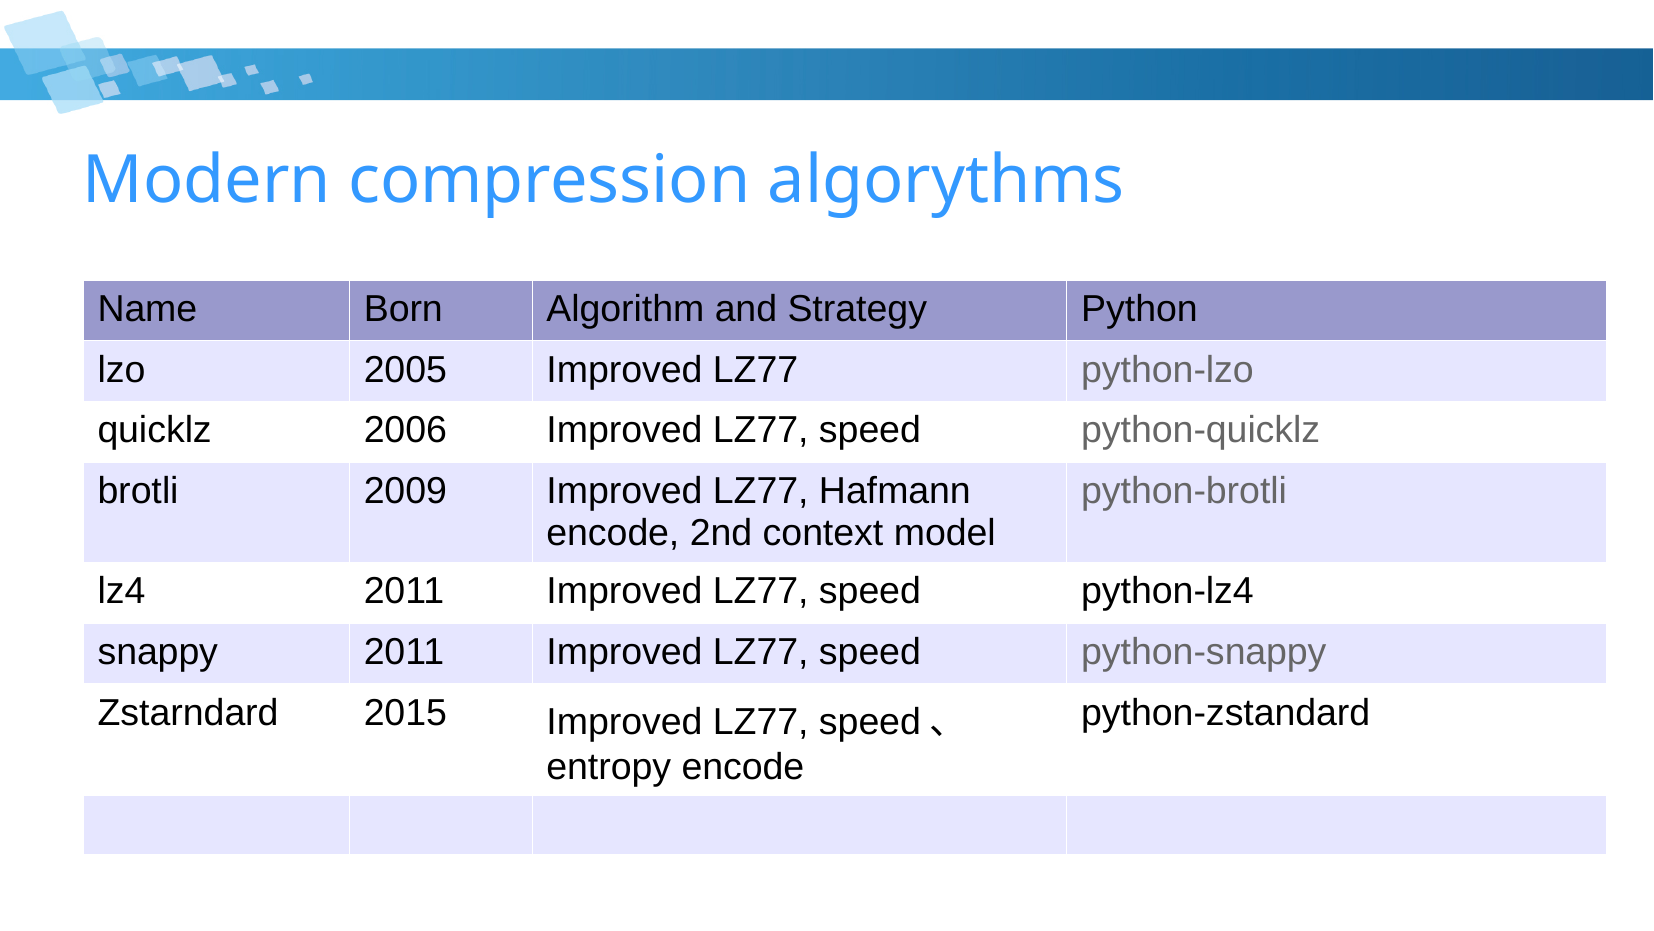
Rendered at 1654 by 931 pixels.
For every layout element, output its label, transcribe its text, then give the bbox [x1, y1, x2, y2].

table_cell snappy [84, 624, 349, 683]
table_header Name [84, 281, 349, 340]
table_cell [533, 796, 1066, 854]
table_header Born [350, 281, 532, 340]
table_cell Improved LZ77, Hafmann encode, 2nd context model [533, 463, 1066, 562]
table_cell Improved LZ77, speed、 entropy encode [533, 684, 1066, 795]
table_cell [1067, 796, 1606, 854]
table_header Algorithm and Strategy [533, 281, 1066, 340]
table_cell [84, 796, 349, 854]
table_cell python-brotli [1067, 463, 1606, 562]
table_header Python [1067, 281, 1606, 340]
table_cell python-zstandard [1067, 684, 1606, 795]
table_cell [350, 796, 532, 854]
table_cell 2009 [350, 463, 532, 562]
picture [0, 0, 1653, 929]
table_cell lzo [84, 341, 349, 401]
table_cell Improved LZ77 [533, 341, 1066, 401]
table_cell Improved LZ77, speed [533, 402, 1066, 462]
table_cell python-snappy [1067, 624, 1606, 683]
table_cell python-lzo [1067, 341, 1606, 401]
table_cell lz4 [84, 563, 349, 623]
table_cell 2006 [350, 402, 532, 462]
table_cell 2005 [350, 341, 532, 401]
table_cell Zstarndard [84, 684, 349, 795]
table_cell python-lz4 [1067, 563, 1606, 623]
table_cell Improved LZ77, speed [533, 563, 1066, 623]
table_cell Improved LZ77, speed [533, 624, 1066, 683]
table_cell brotli [84, 463, 349, 562]
table_cell 2011 [350, 624, 532, 683]
title Modern compression algorythms [82, 99, 1571, 255]
table_cell 2015 [350, 684, 532, 795]
table_cell 2011 [350, 563, 532, 623]
table_cell python-quicklz [1067, 402, 1606, 462]
table_cell quicklz [84, 402, 349, 462]
